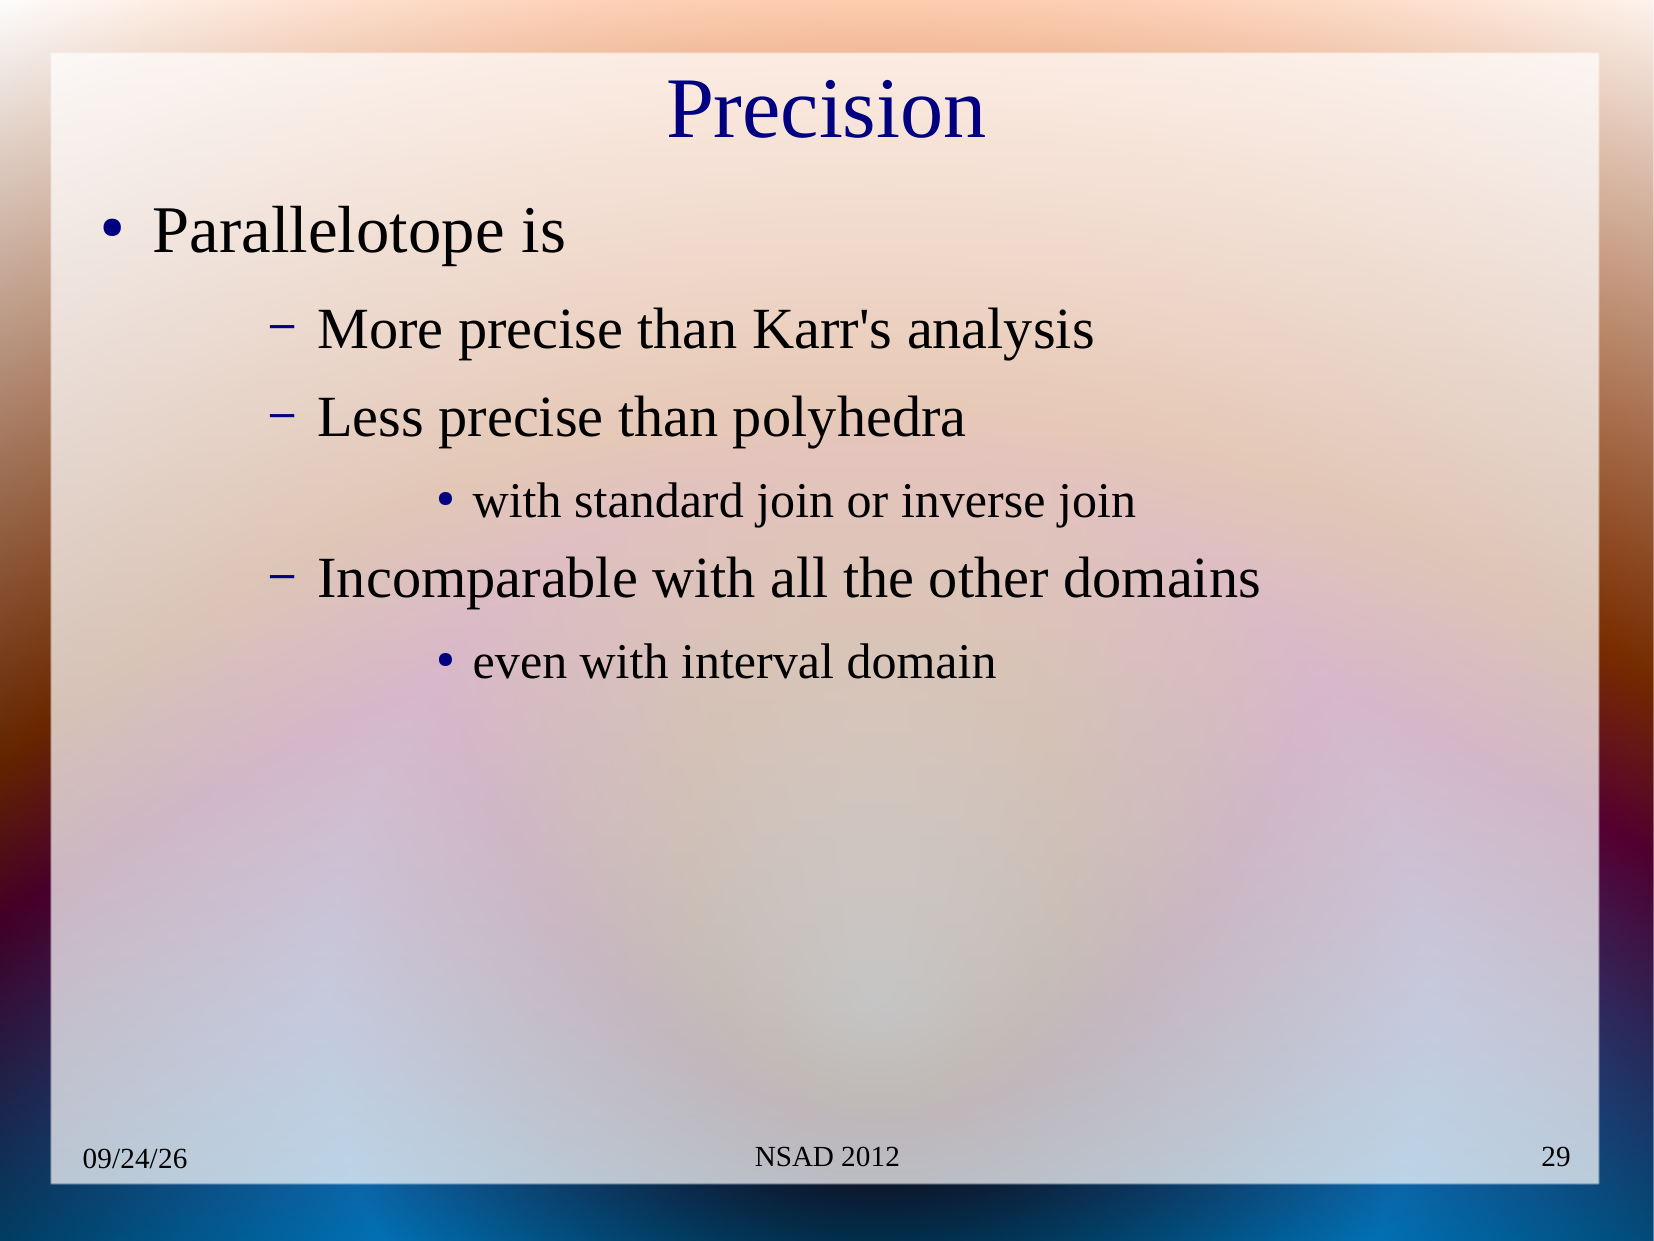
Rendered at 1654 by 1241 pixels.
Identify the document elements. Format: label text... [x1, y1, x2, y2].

picture [0, 0, 1654, 1241]
list Parallelotope is More precise than Karr's analysis Less precise than polyhedra with standard join or inverse join Incomparable with all the other domains even with interval domain [82, 192, 1571, 1131]
title Precision [82, 60, 1571, 156]
